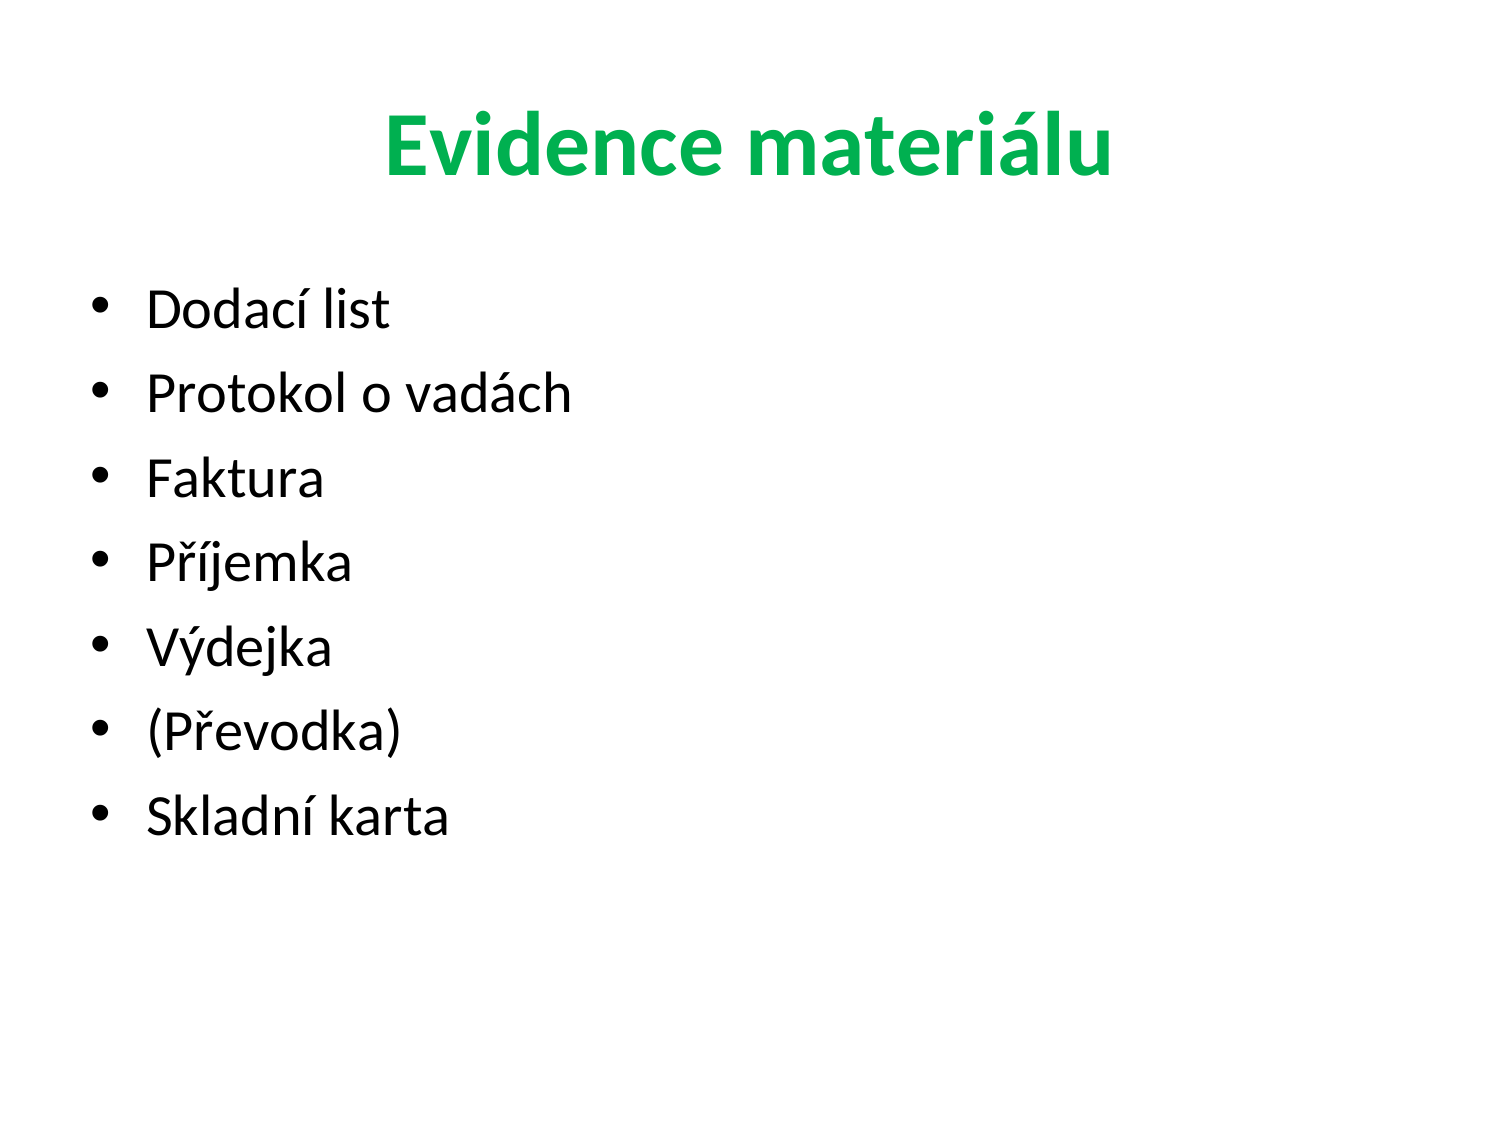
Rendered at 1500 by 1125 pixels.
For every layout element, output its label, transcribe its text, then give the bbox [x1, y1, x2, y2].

title Evidence materiálu [75, 45, 1426, 233]
list Dodací list Protokol o vadách Faktura Příjemka Výdejka (Převodka) Skladní karta [75, 262, 1426, 1006]
